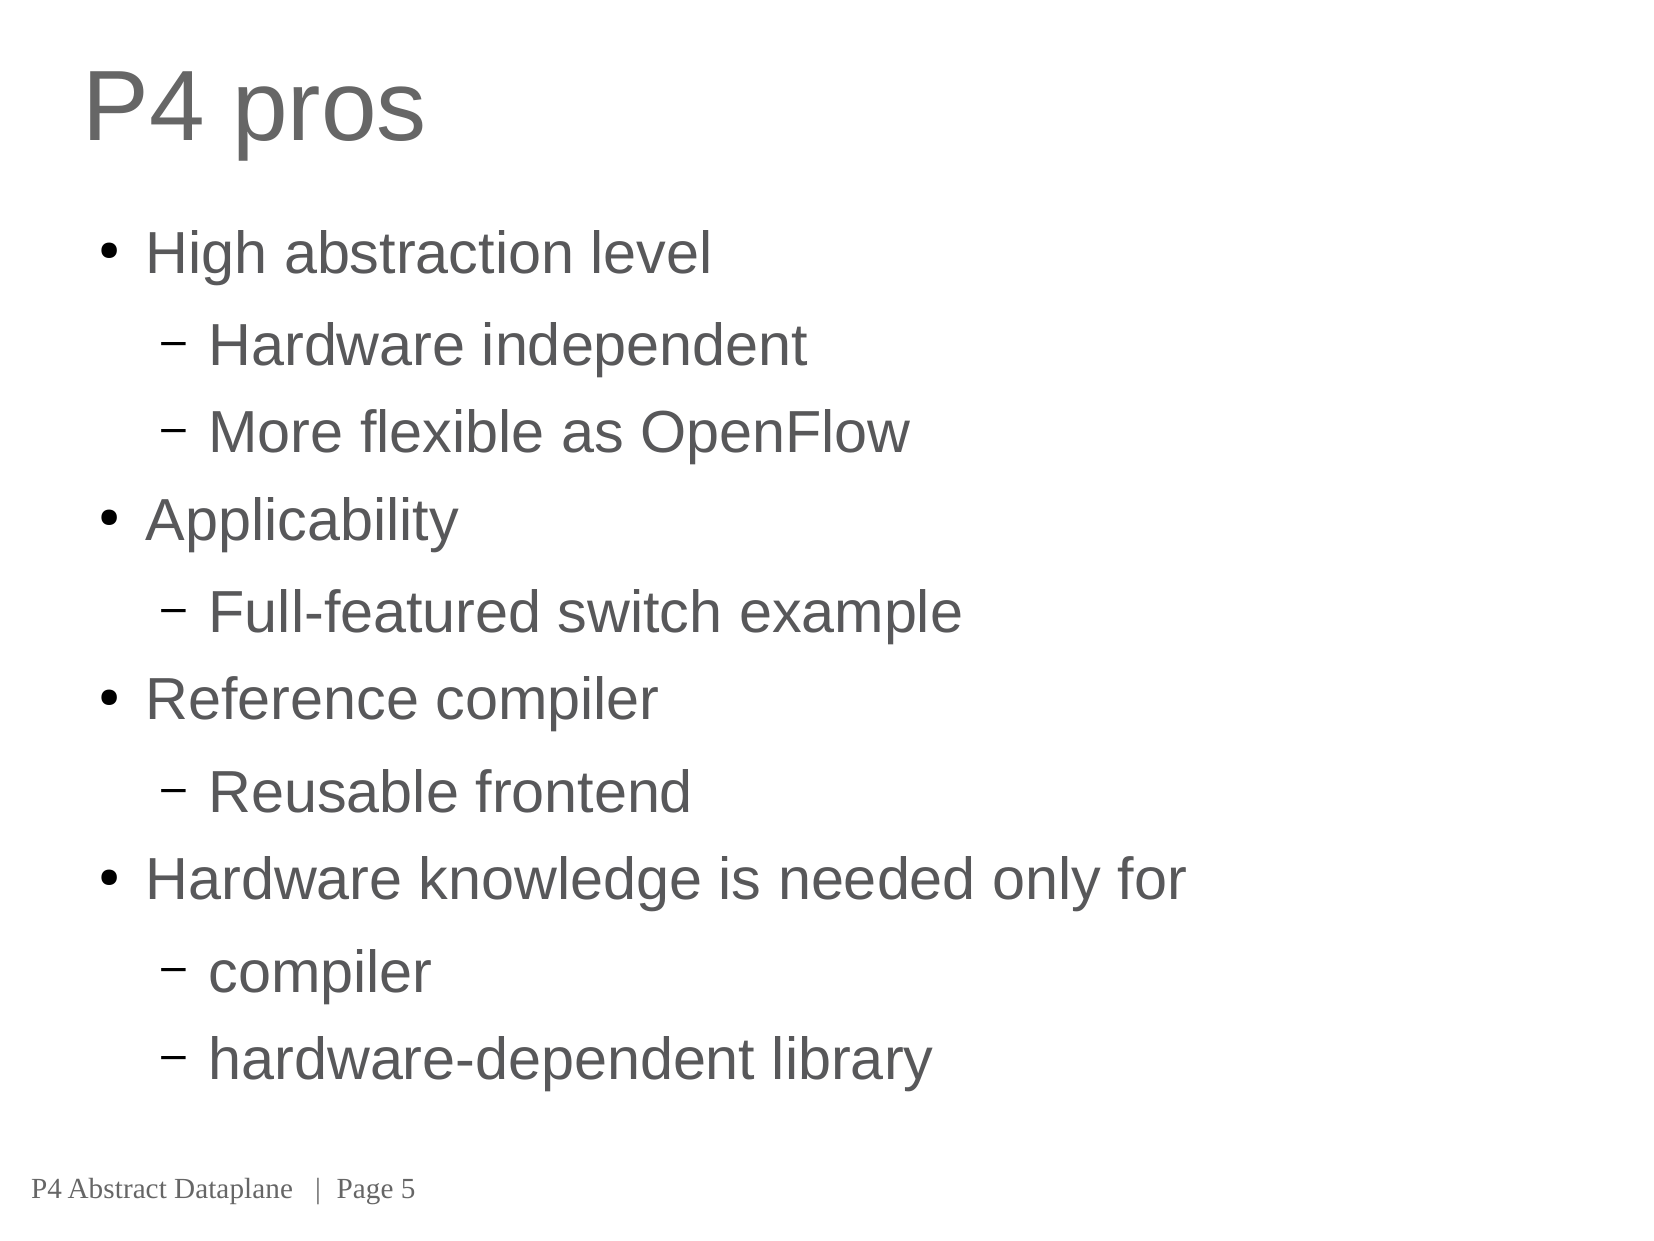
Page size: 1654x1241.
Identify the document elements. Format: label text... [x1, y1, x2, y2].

title P4 pros [82, 2, 1571, 210]
list High abstraction level Hardware independent More flexible as OpenFlow Applicability Full-featured switch example Reference compiler Reusable frontend Hardware knowledge is needed only for compiler hardware-dependent library [82, 219, 1607, 1099]
